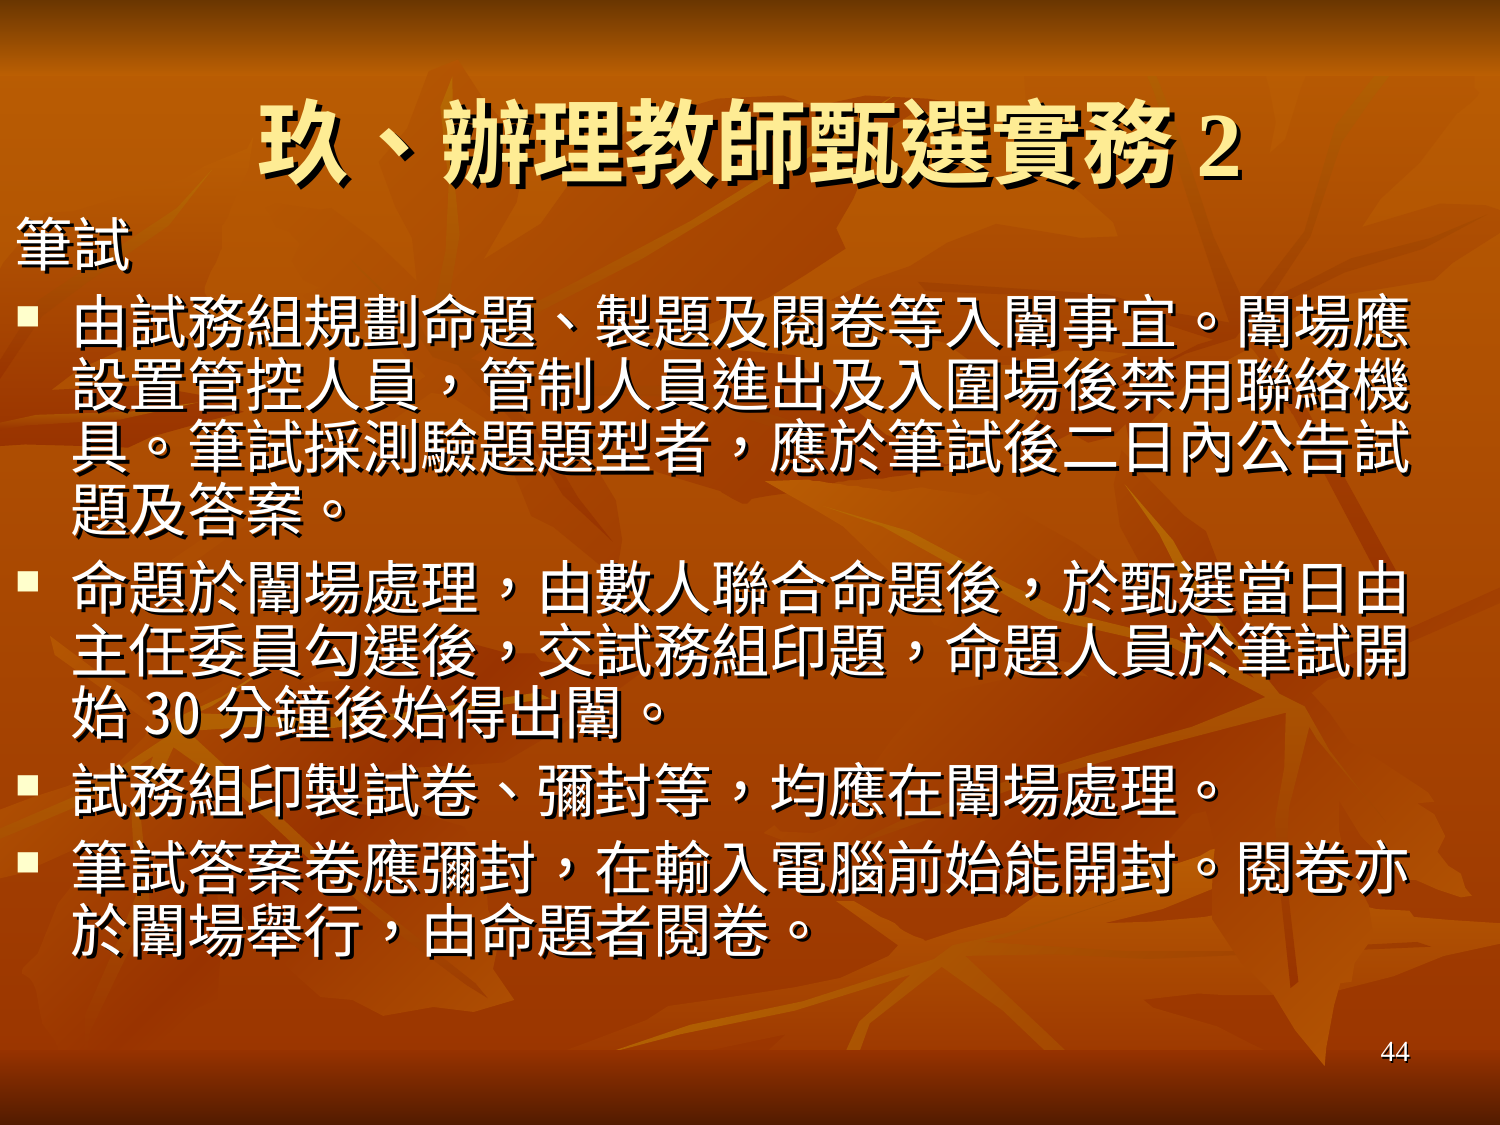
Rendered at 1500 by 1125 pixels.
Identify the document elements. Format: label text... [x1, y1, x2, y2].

list 筆試 由試務組規劃命題、製題及閱卷等入闈事宜。闈場應設置管控人員，管制人員進出及入圍場後禁用聯絡機具。筆試採測驗題題型者，應於筆試後二日內公告試題及答案。 命題於闈場處理，由數人聯合命題後，於甄選當日由主任委員勾選後，交試務組印題，命題人員於筆試開始30分鐘後始得出闈。 試務組印製試卷、彌封等，均應在闈場處理。 筆試答案卷應彌封，在輸入電腦前始能開封。閱卷亦於闈場舉行，由命題者閱卷。 [0, 208, 1459, 1047]
title 玖、辦理教師甄選實務2 [75, 45, 1426, 208]
